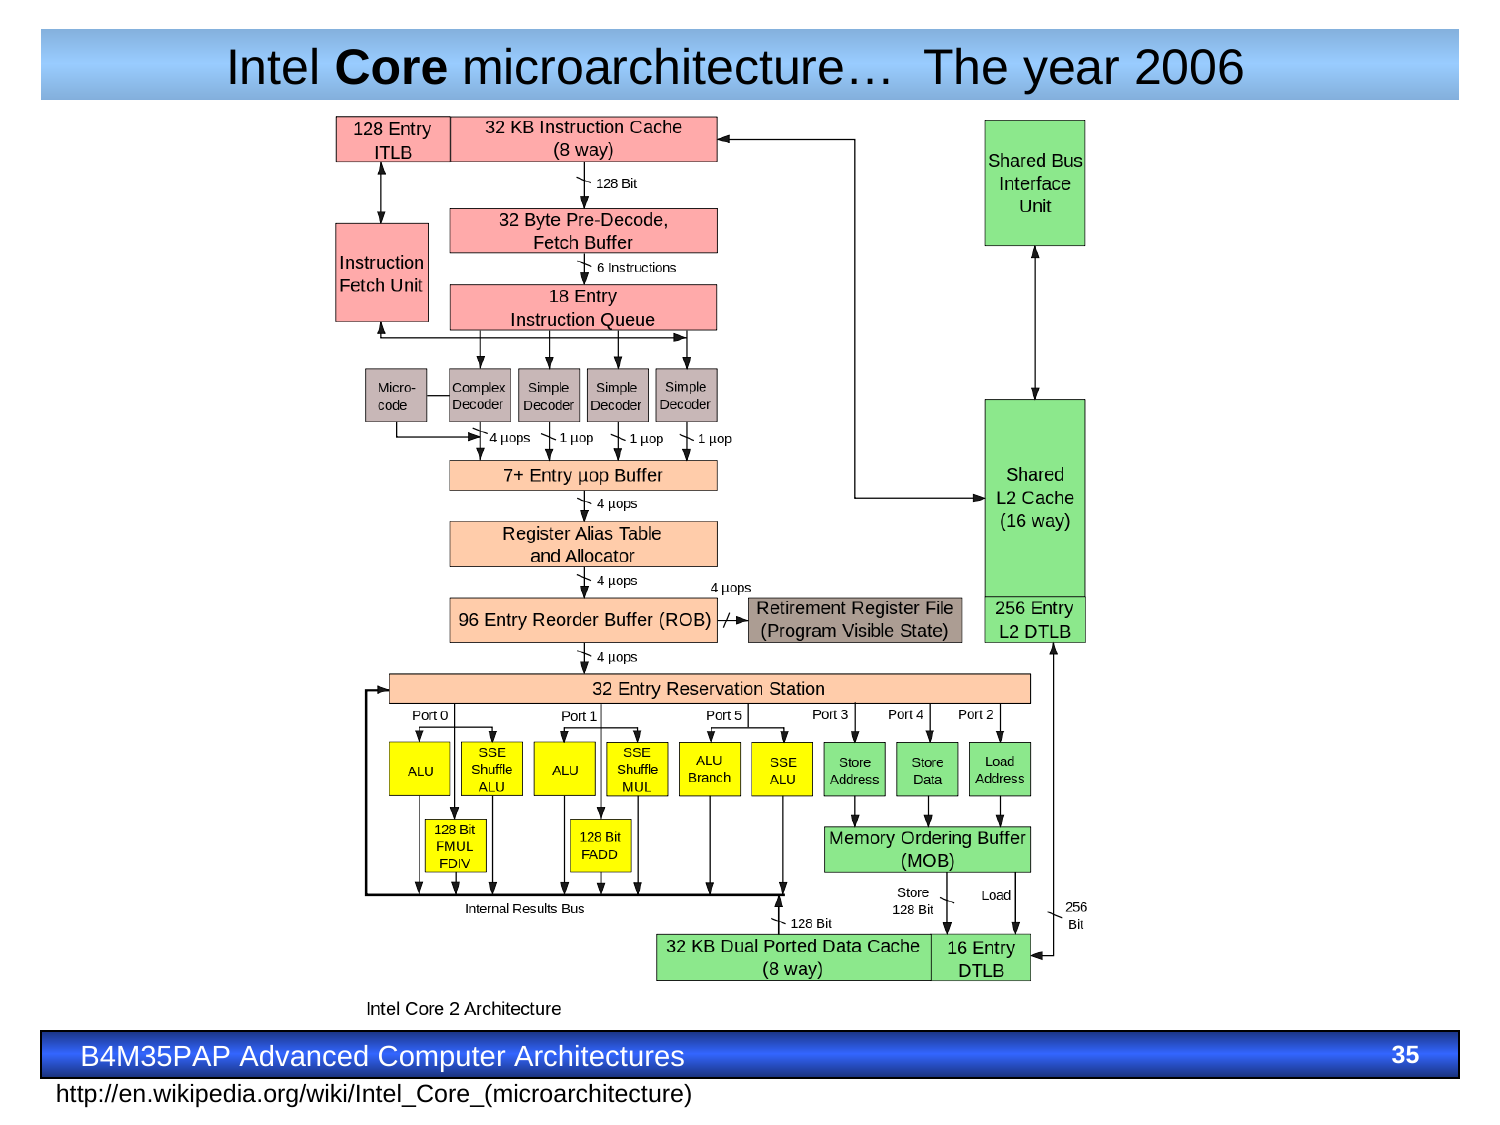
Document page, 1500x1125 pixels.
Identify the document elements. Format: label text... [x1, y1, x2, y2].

title Intel Core microarchitecture… The year 2006 [41, 29, 1459, 100]
text_box http://en.wikipedia.org/wiki/Intel_Core_(microarchitecture) [41, 1070, 792, 1116]
picture [289, 102, 1093, 1032]
